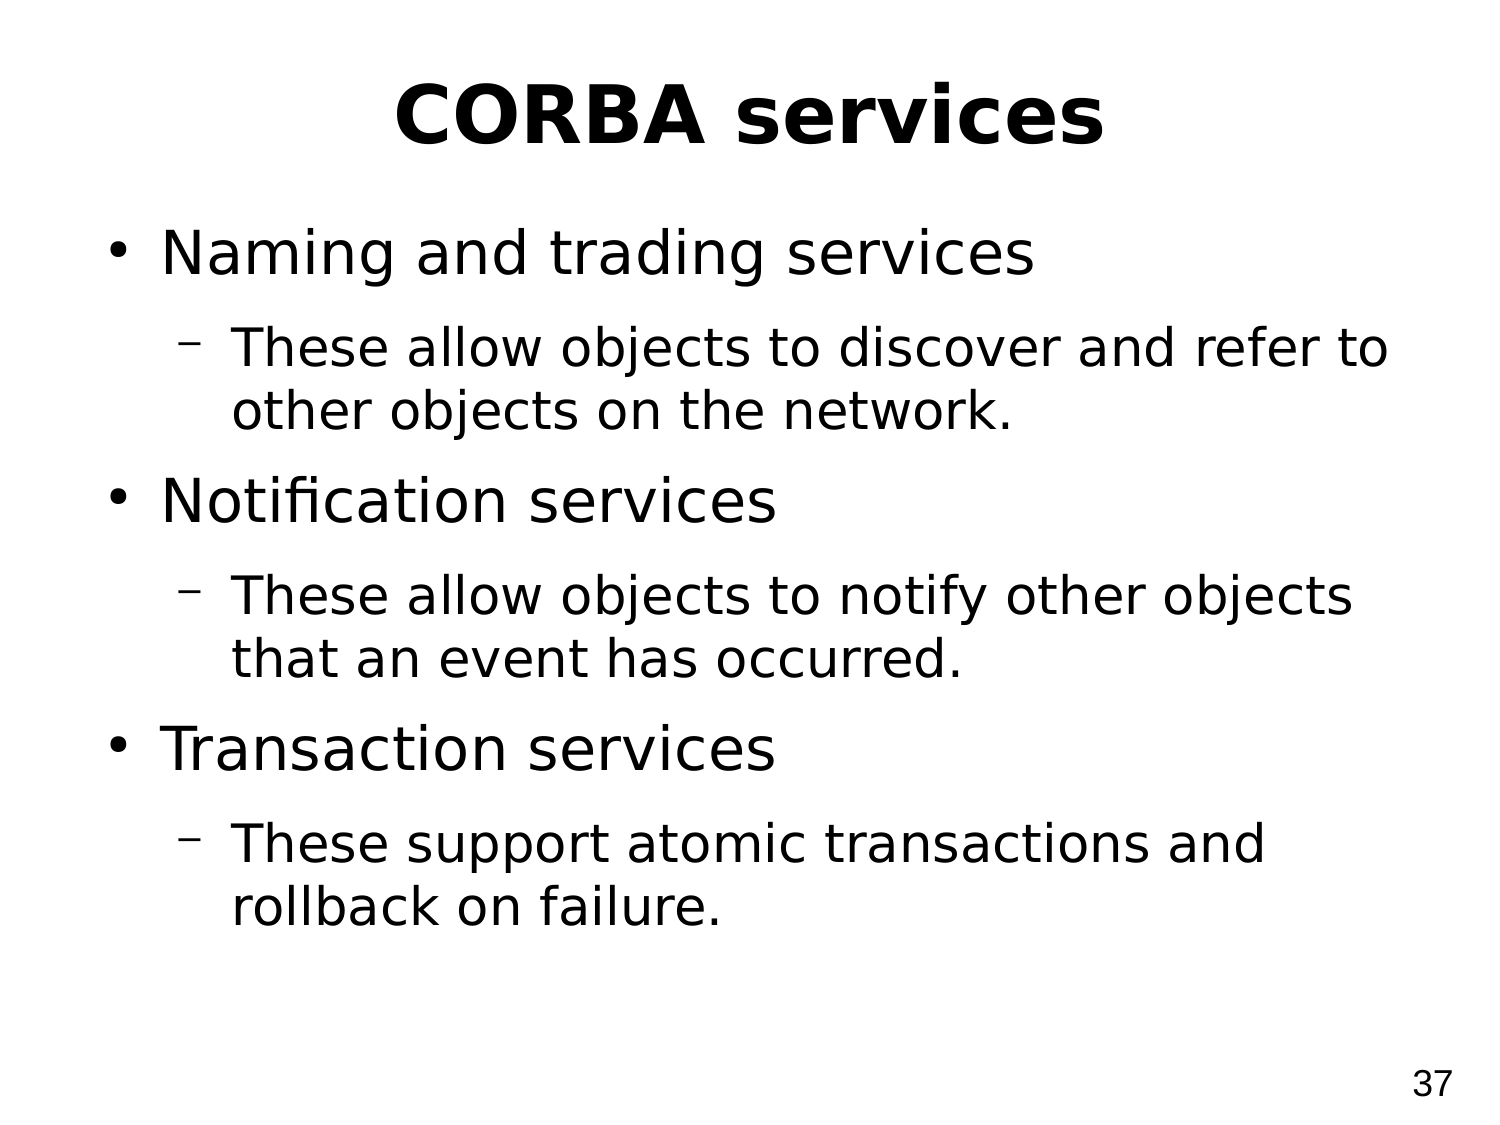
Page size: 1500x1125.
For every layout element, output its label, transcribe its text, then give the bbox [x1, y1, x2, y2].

list Naming and trading services These allow objects to discover and refer to other objects on the network. Notification services These allow objects to notify other objects that an event has occurred. Transaction services These support atomic transactions and rollback on failure. [75, 206, 1425, 1093]
title CORBA services [75, 44, 1425, 177]
